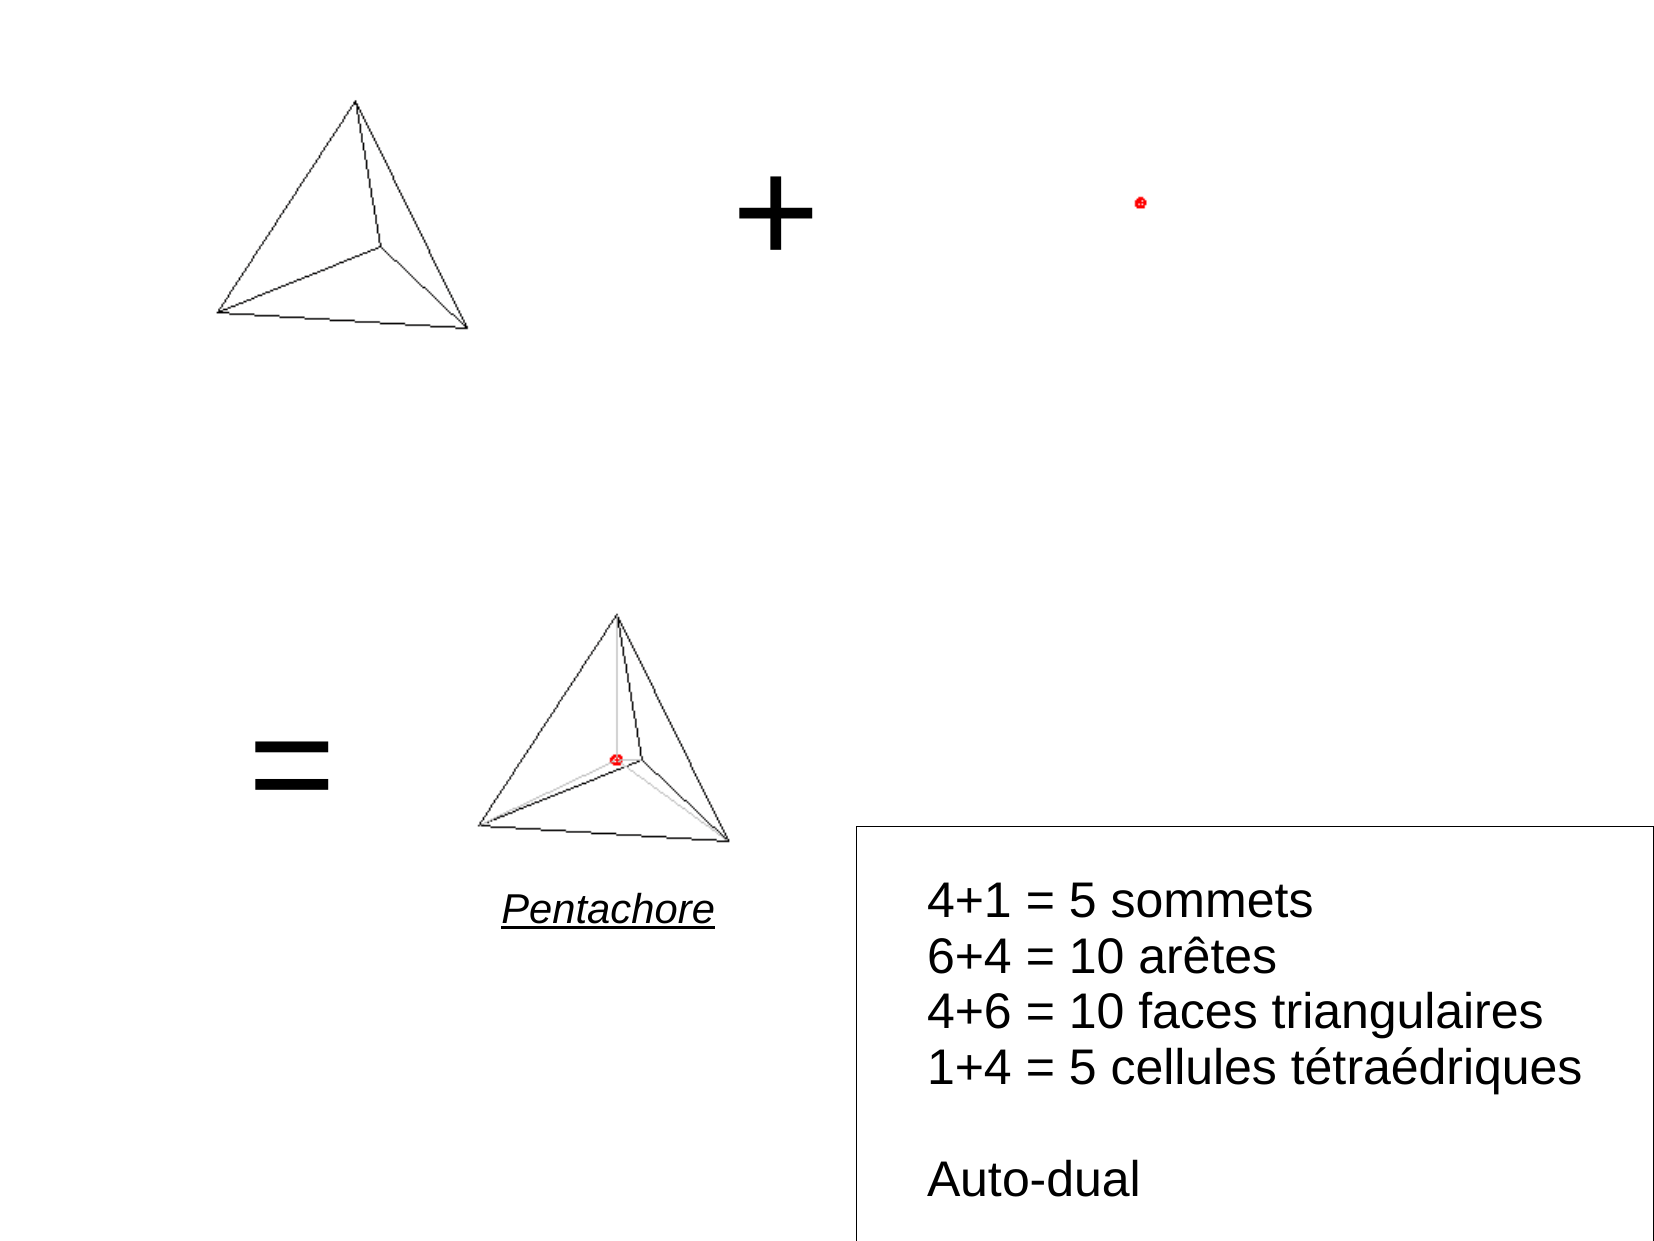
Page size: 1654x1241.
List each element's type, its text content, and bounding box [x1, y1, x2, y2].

picture [1132, 194, 1155, 225]
picture [206, 88, 476, 345]
text_box + [702, 127, 851, 296]
text_box Pentachore [472, 879, 745, 939]
picture [461, 600, 739, 858]
text_box 4+1 = 5 sommets 6+4 = 10 arêtes 4+6 = 10 faces triangulaires 1+4 = 5 cellules tétraédriques Auto-dual [927, 856, 1607, 1223]
text_box = [218, 679, 367, 847]
